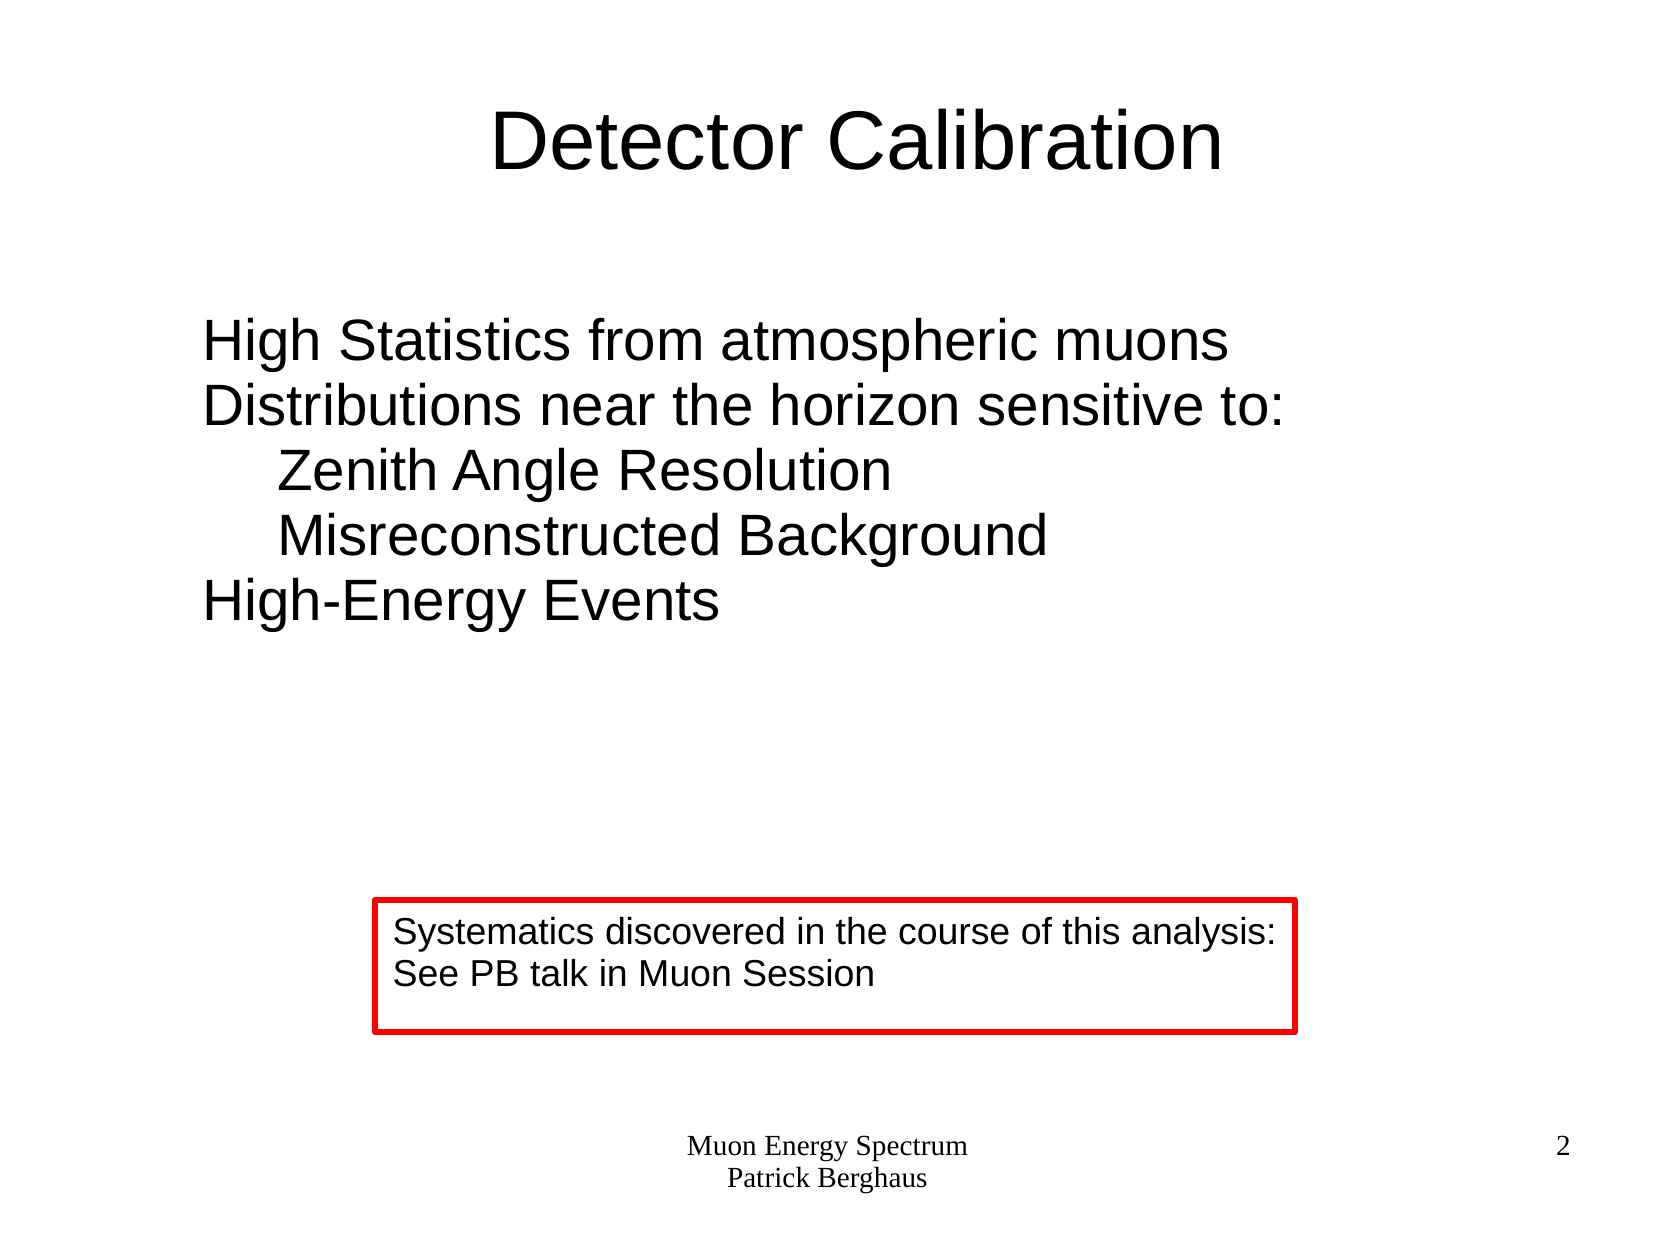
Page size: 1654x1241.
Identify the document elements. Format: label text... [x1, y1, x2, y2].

text_box High Statistics from atmospheric muons Distributions near the horizon sensitive to: Zenith Angle Resolution Misreconstructed Background High-Energy Events [187, 300, 1301, 748]
text_box Systematics discovered in the course of this analysis: See PB talk in Muon Session [375, 900, 1294, 1033]
text_box Detector Calibration [474, 86, 1238, 226]
